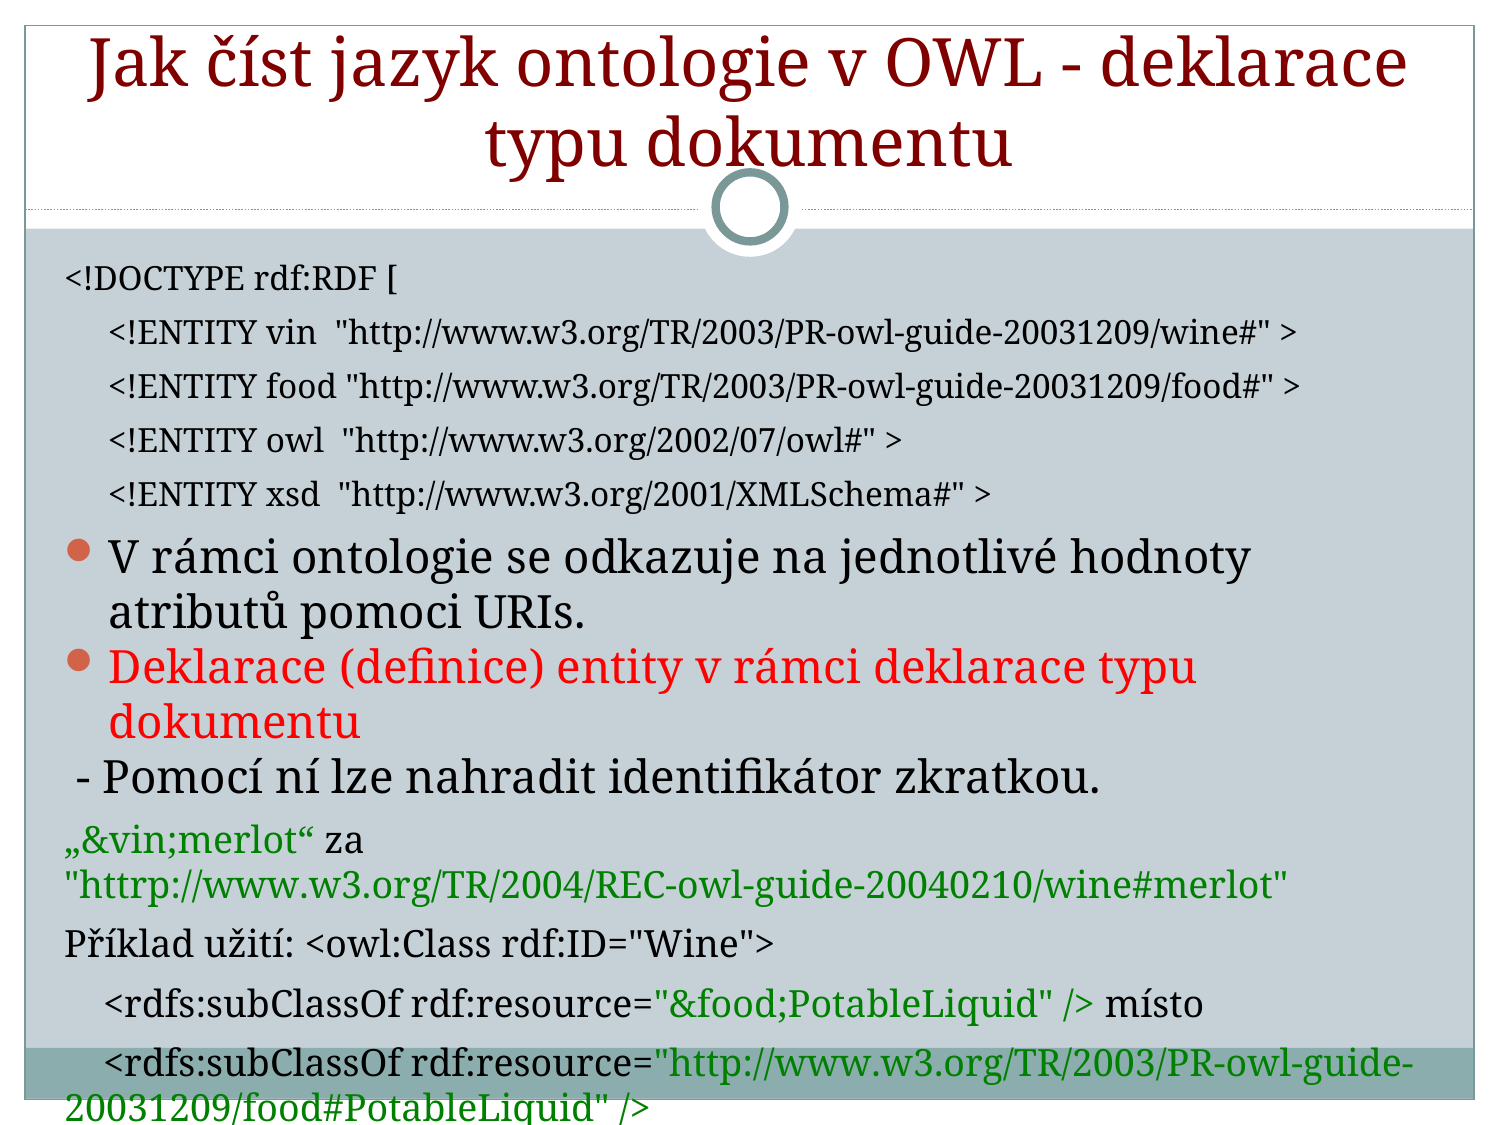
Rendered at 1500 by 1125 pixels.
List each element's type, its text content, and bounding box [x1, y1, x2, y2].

title Jak číst jazyk ontologie v OWL - deklarace typu dokumentu [49, 12, 1450, 188]
list <!DOCTYPE rdf:RDF [ <!ENTITY vin "http://www.w3.org/TR/2003/PR-owl-guide-20031209/wine#" > <!ENTITY food "http://www.w3.org/TR/2003/PR-owl-guide-20031209/food#" > <!ENTITY owl "http://www.w3.org/2002/07/owl#" > <!ENTITY xsd "http://www.w3.org/2001/XMLSchema#" > V rámci ontologie se odkazuje na jednotlivé hodnoty atributů pomoci URIs. Deklarace (definice) entity v rámci deklarace typu dokumentu - Pomocí ní lze nahradit identifikátor zkratkou. „&vin;merlot“ za "httrp://www.w3.org/TR/2004/REC-owl-guide-20040210/wine#merlot" Příklad užití: <owl:Class rdf:ID="Wine"> <rdfs:subClassOf rdf:resource="&food;PotableLiquid" /> místo <rdfs:subClassOf rdf:resource="http://www.w3.org/TR/2003/PR-owl-guide-20031209/food#PotableLiquid" /> [49, 249, 1450, 1082]
